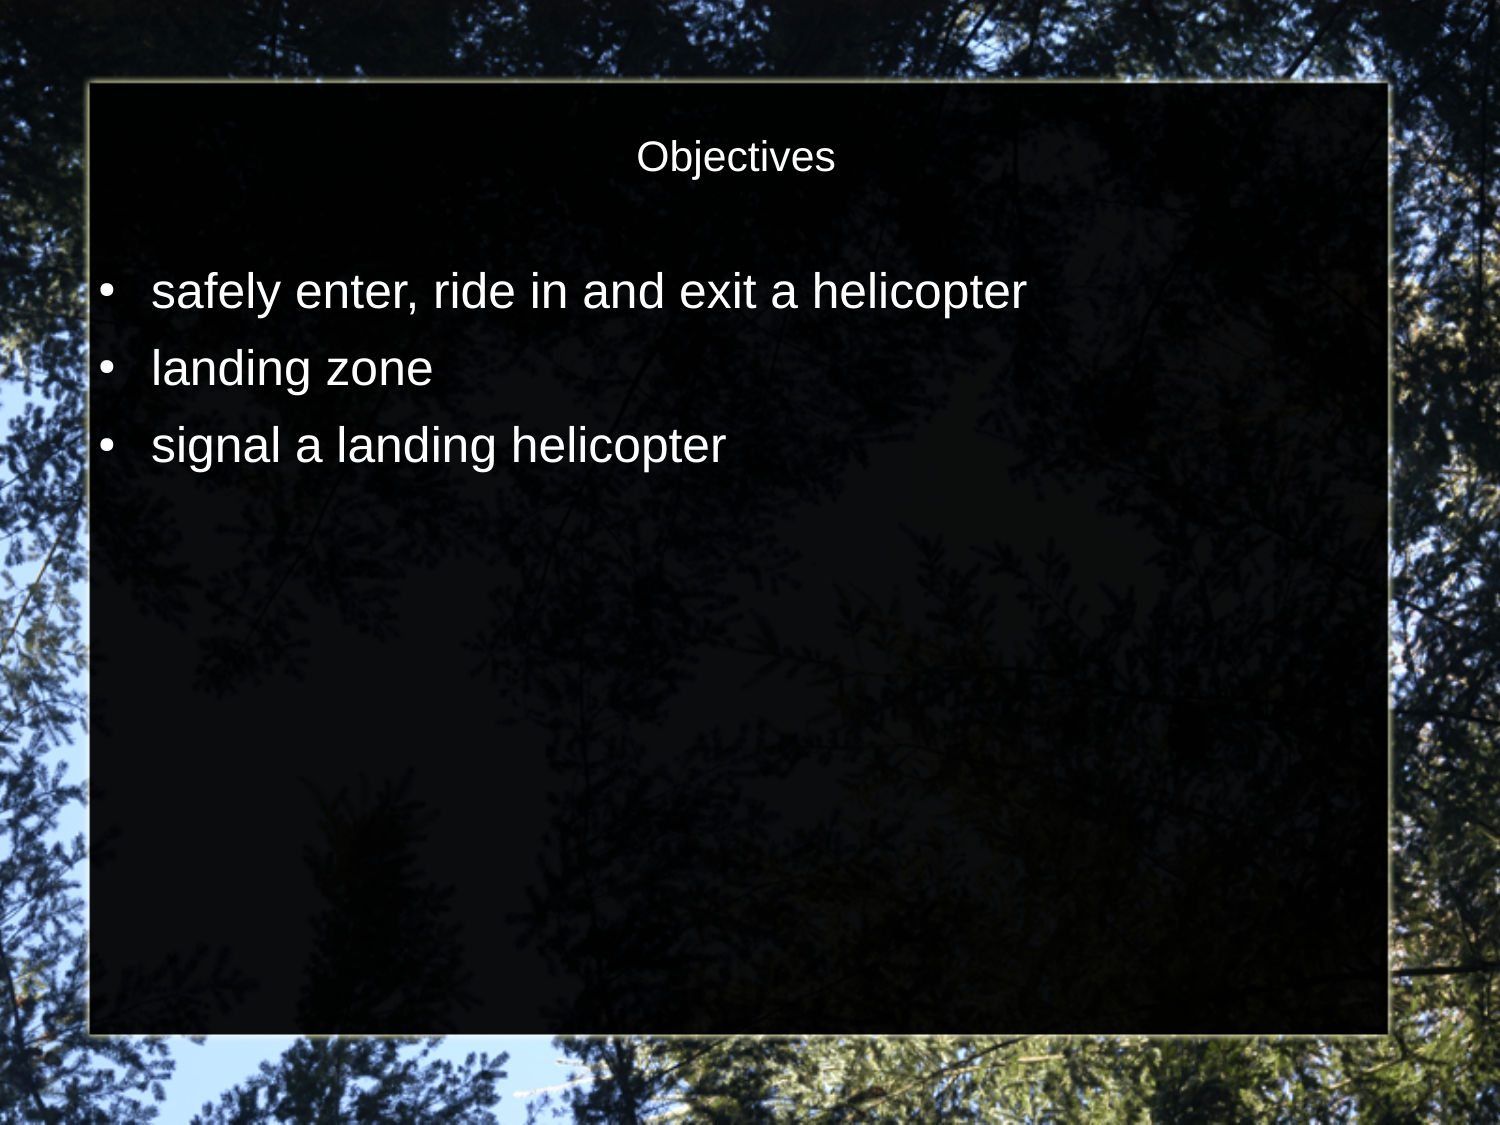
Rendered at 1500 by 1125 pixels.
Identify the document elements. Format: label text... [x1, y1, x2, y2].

picture [0, 0, 1500, 1125]
list safely enter, ride in and exit a helicopter landing zone signal a landing helicopter [80, 263, 1393, 916]
title Objectives [80, 80, 1393, 233]
